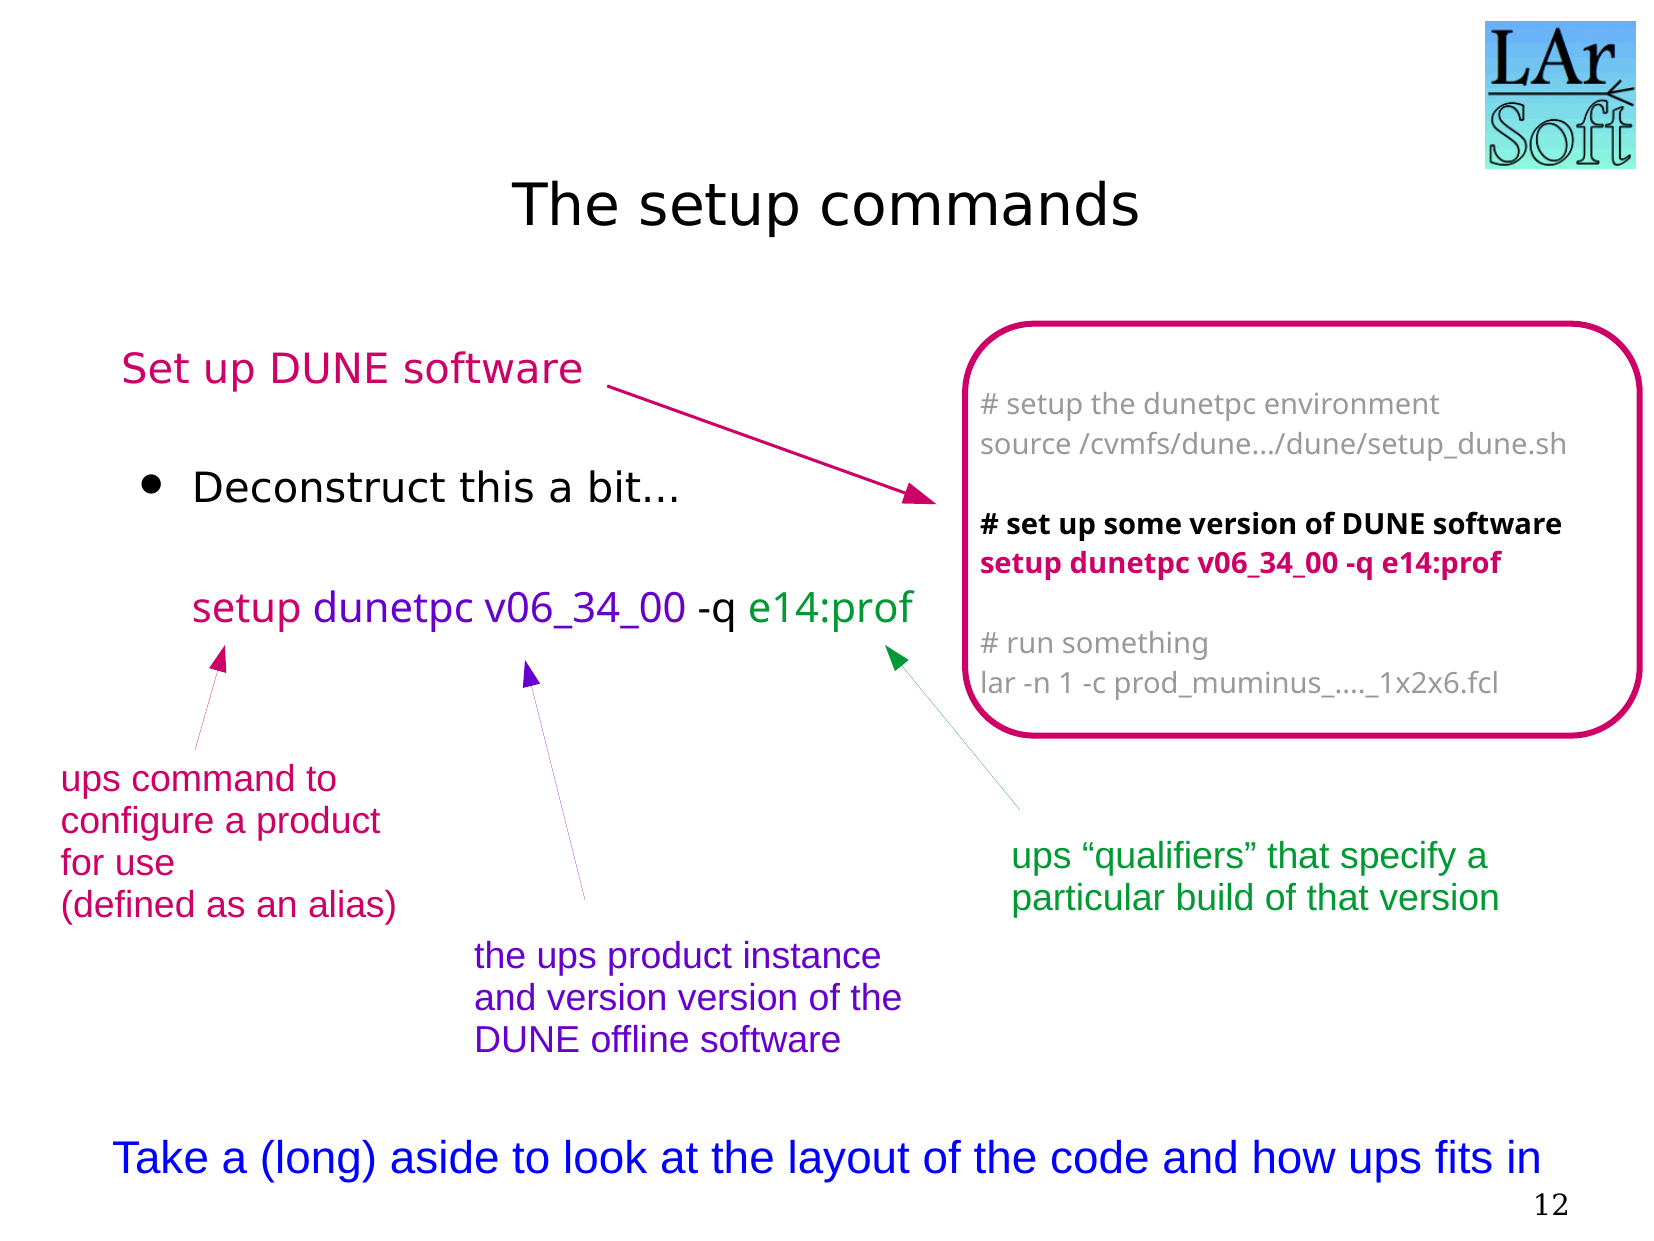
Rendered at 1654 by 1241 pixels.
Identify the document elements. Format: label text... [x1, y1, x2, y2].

chart [902, 666, 1021, 811]
text_box ups command to configure a product for use (defined as an alias) [45, 750, 414, 933]
text_box the ups product instance and version version of the DUNE offline software [459, 927, 919, 1069]
text_box ups “qualifiers” that specify a particular build of that version [996, 826, 1517, 926]
text_box Take a (long) aside to look at the layout of the code and how ups fits in [97, 1125, 1562, 1192]
title The setup commands [121, 102, 1533, 310]
picture [1485, 21, 1636, 169]
text_box # setup the dunetpc environment source /cvmfs/dune.../dune/setup_dune.sh # set up some version of DUNE software setup dunetpc v06_34_00 -q e14:prof # run something lar -n 1 -c prod_muminus_...._1x2x6.fcl [969, 376, 1591, 732]
list Set up DUNE software Deconstruct this a bit... setup dunetpc v06_34_00 -q e14:prof [121, 344, 1021, 1111]
